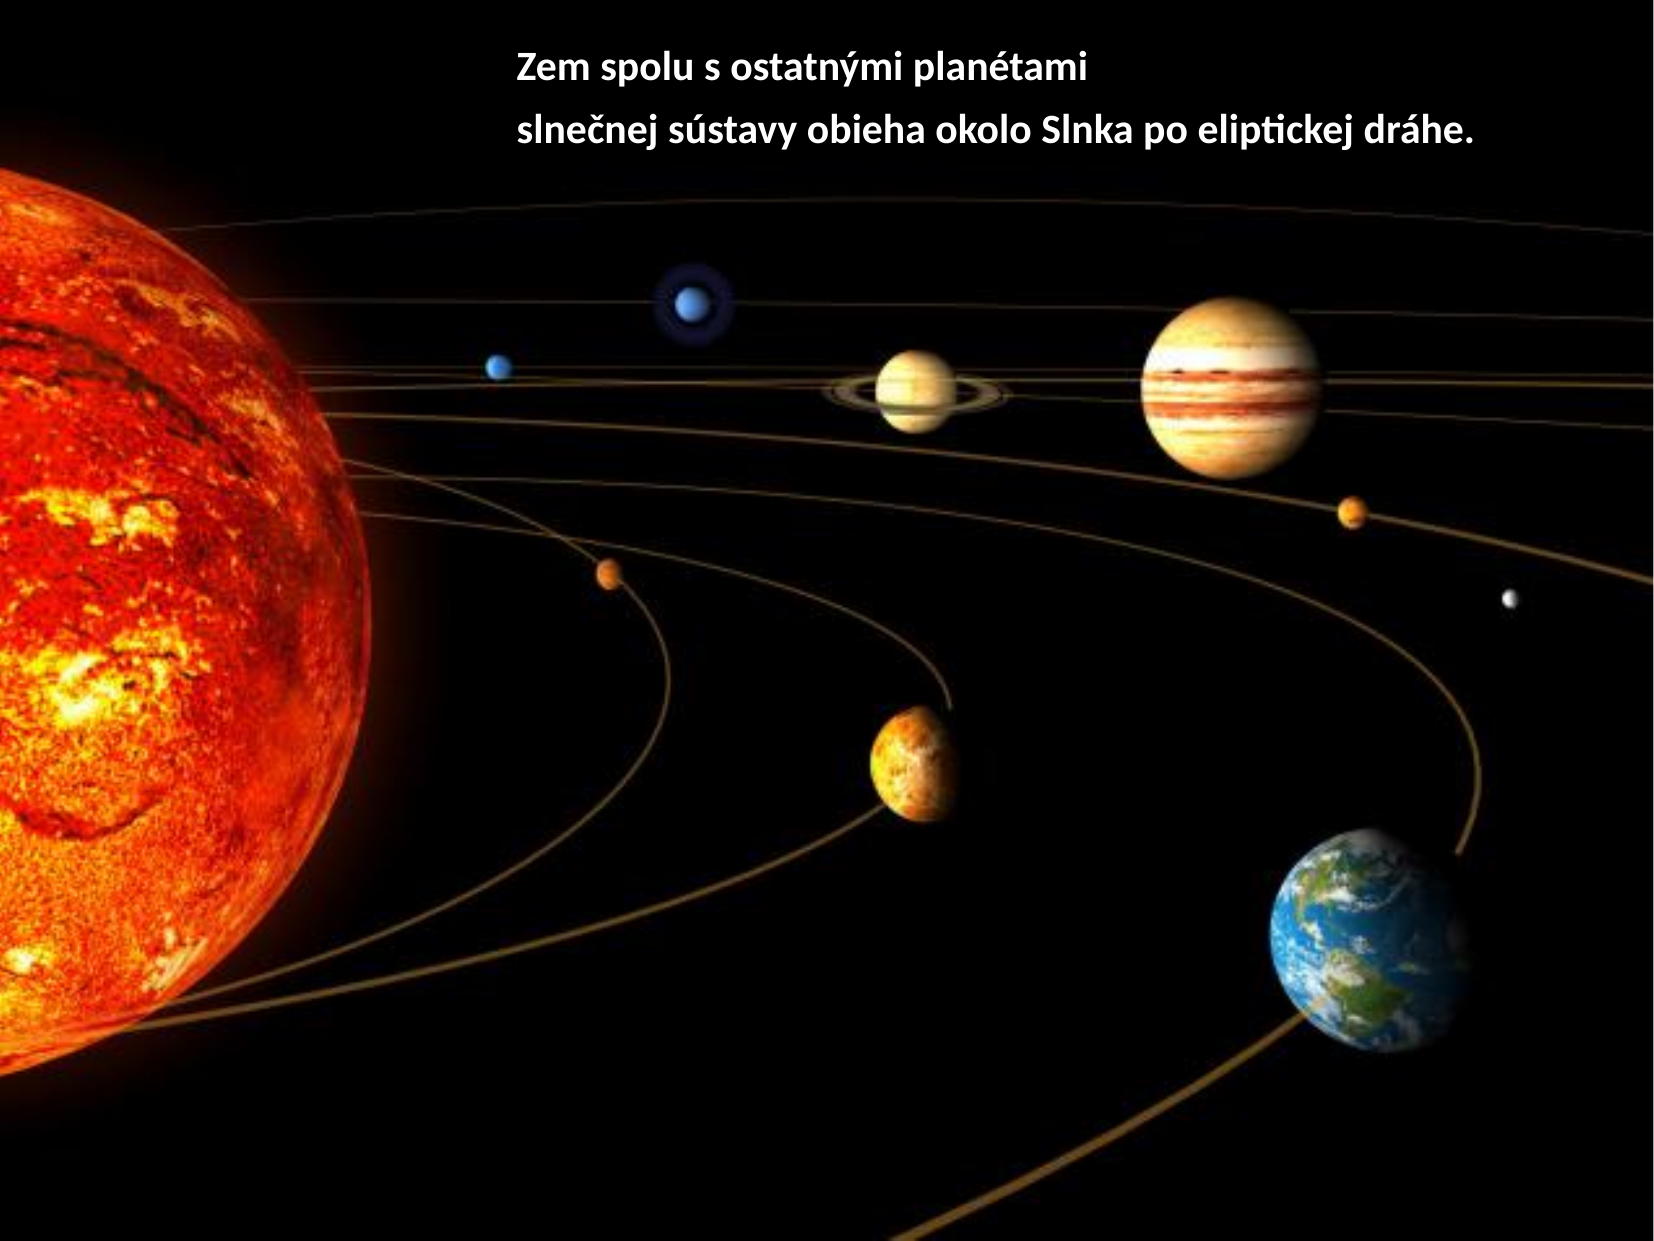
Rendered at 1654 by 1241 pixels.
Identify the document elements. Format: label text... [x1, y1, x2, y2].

picture [0, 0, 1654, 1241]
text_box Zem spolu s ostatnými planétami slnečnej sústavy obieha okolo Slnka po eliptickej dráhe. [501, 21, 1501, 241]
